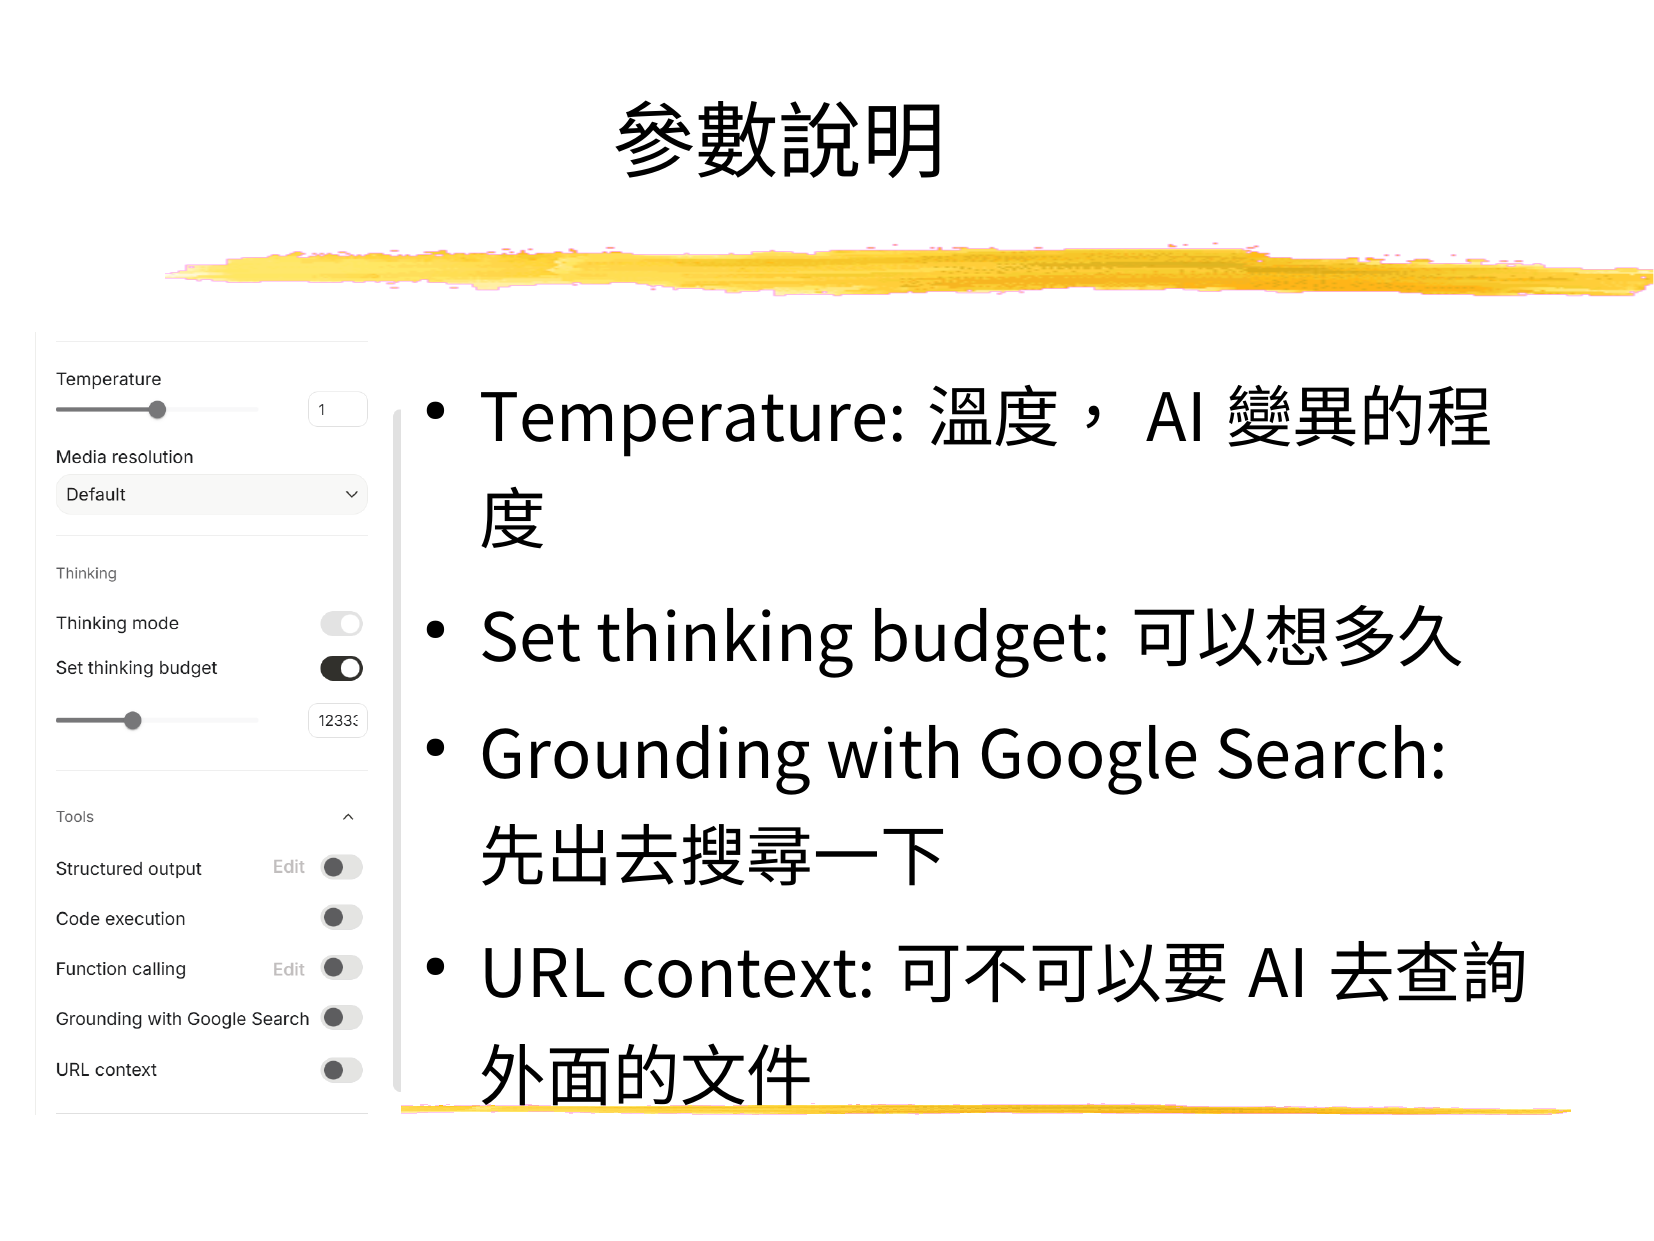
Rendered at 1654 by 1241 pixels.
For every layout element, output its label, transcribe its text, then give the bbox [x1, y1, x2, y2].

list Temperature:溫度，AI變異的程度 Set thinking budget:可以想多久 Grounding with Google Search:先出去搜尋一下 URL context:可不可以要AI去查詢外面的文件 [423, 358, 1530, 1103]
title 參數說明 [76, 28, 1482, 235]
picture [27, 332, 1571, 1117]
picture [165, 237, 1654, 308]
